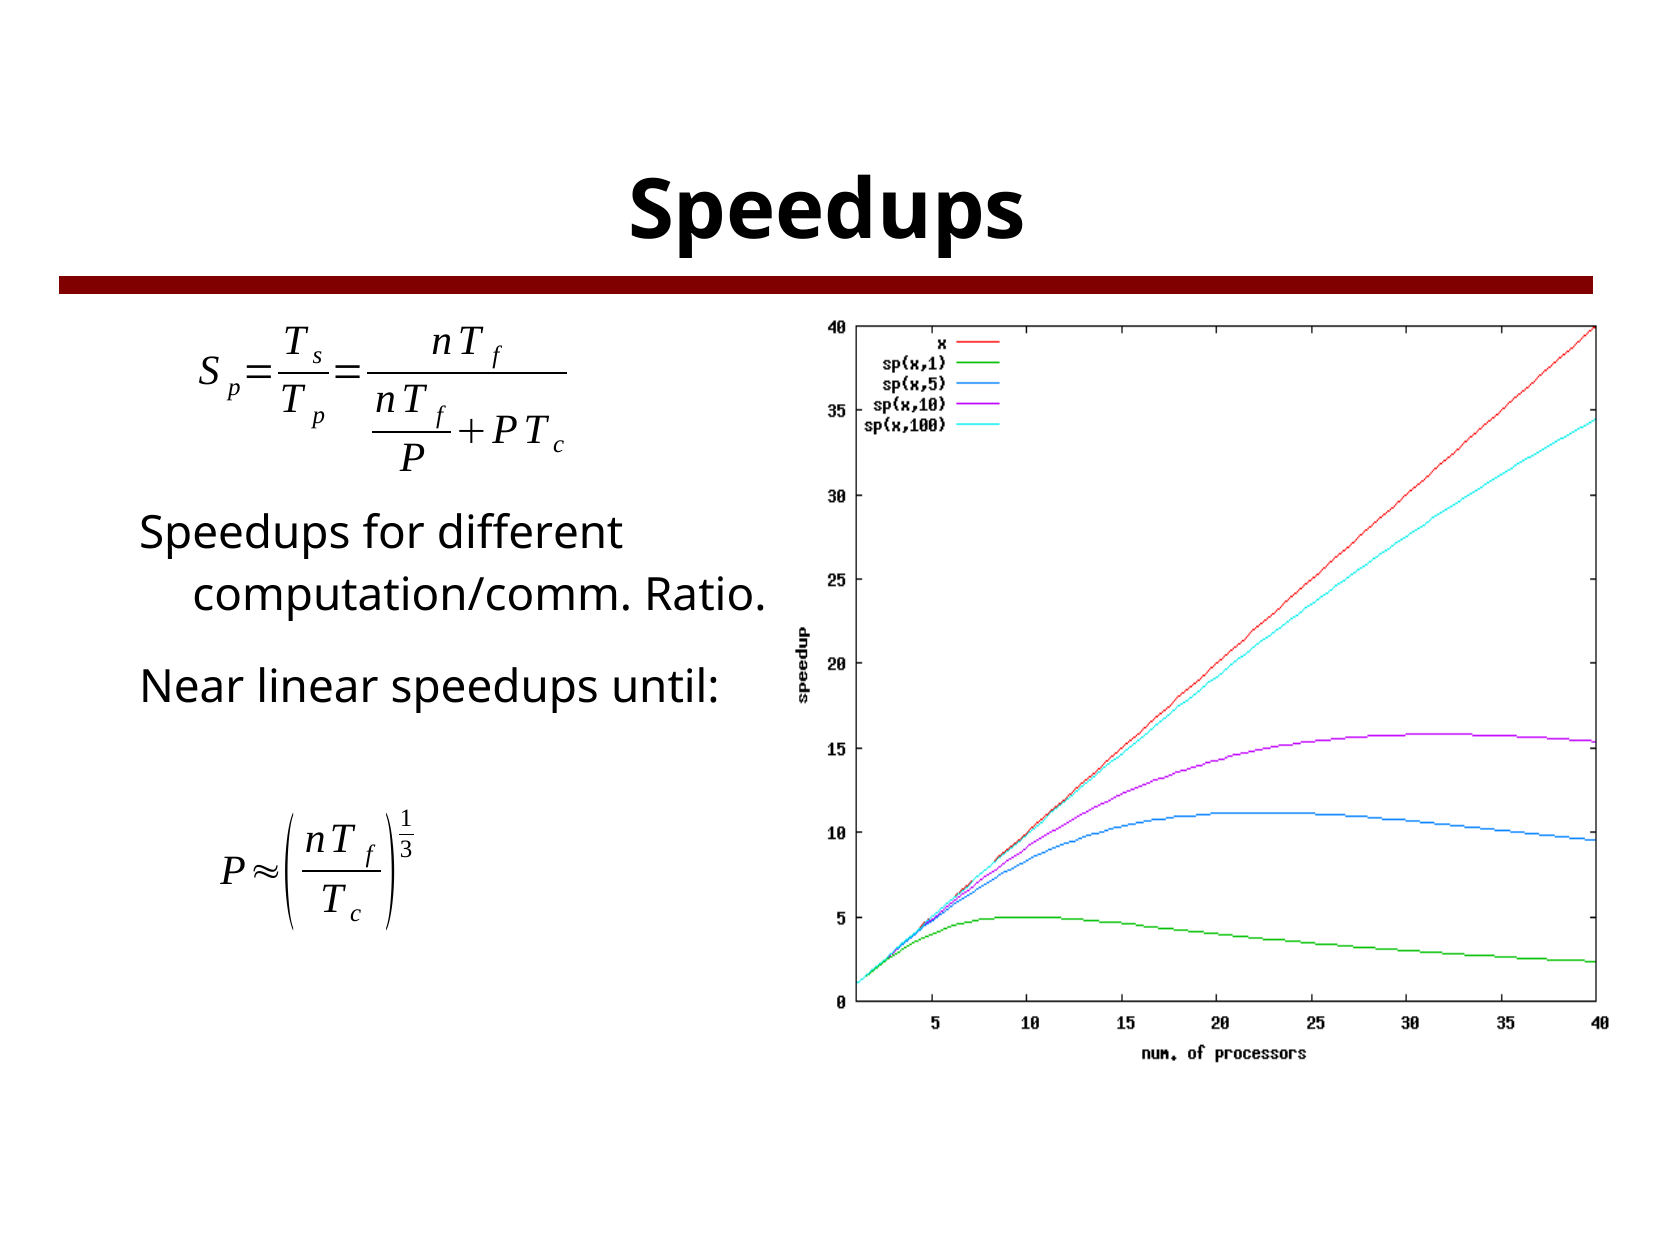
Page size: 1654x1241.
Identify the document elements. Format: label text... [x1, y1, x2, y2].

list Speedups for different computation/comm. Ratio. Near linear speedups until: [121, 344, 790, 1145]
title Speedups [121, 102, 1534, 311]
chart [190, 317, 576, 481]
picture [785, 305, 1623, 1064]
chart [211, 804, 422, 933]
